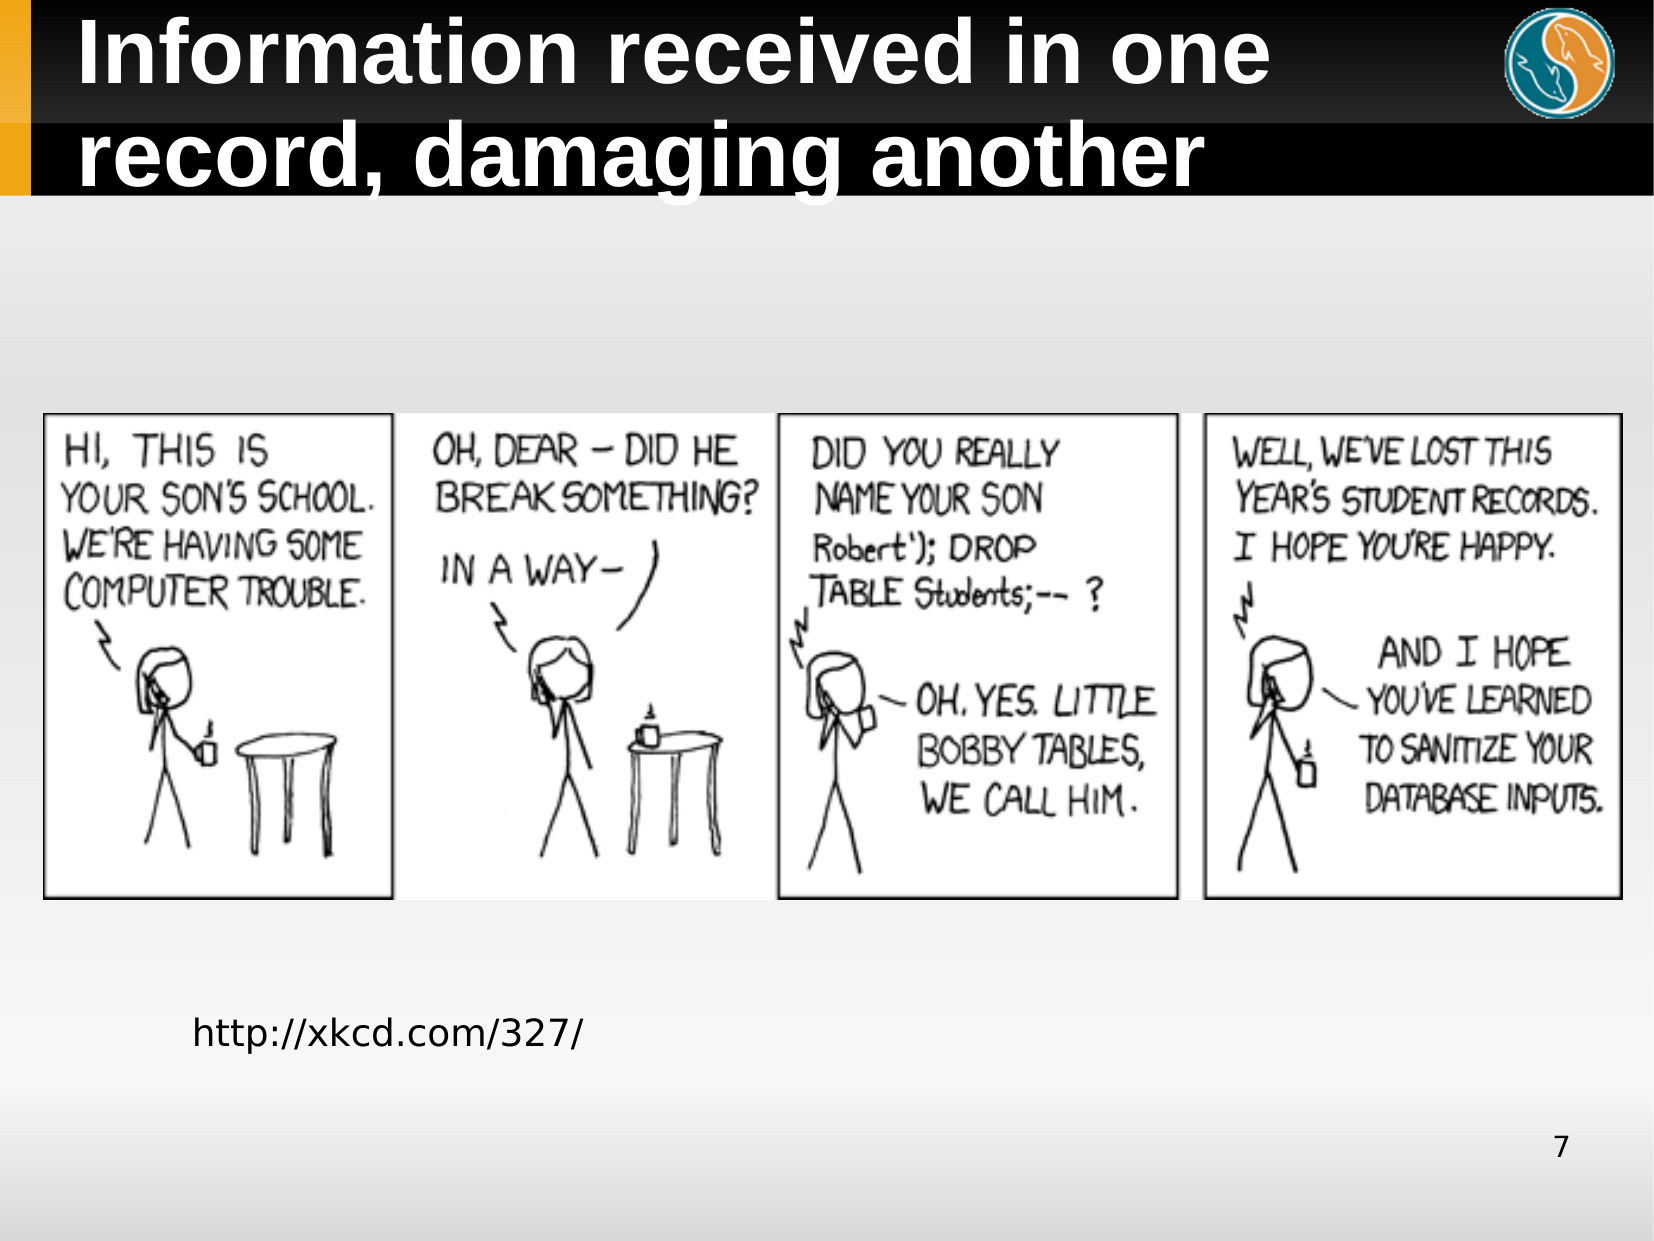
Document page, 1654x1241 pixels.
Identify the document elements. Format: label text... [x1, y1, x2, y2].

text_box http://xkcd.com/327/ [177, 1003, 1034, 1063]
title Information received in one record, damaging another [76, 1, 1565, 207]
picture [0, 0, 1654, 1241]
